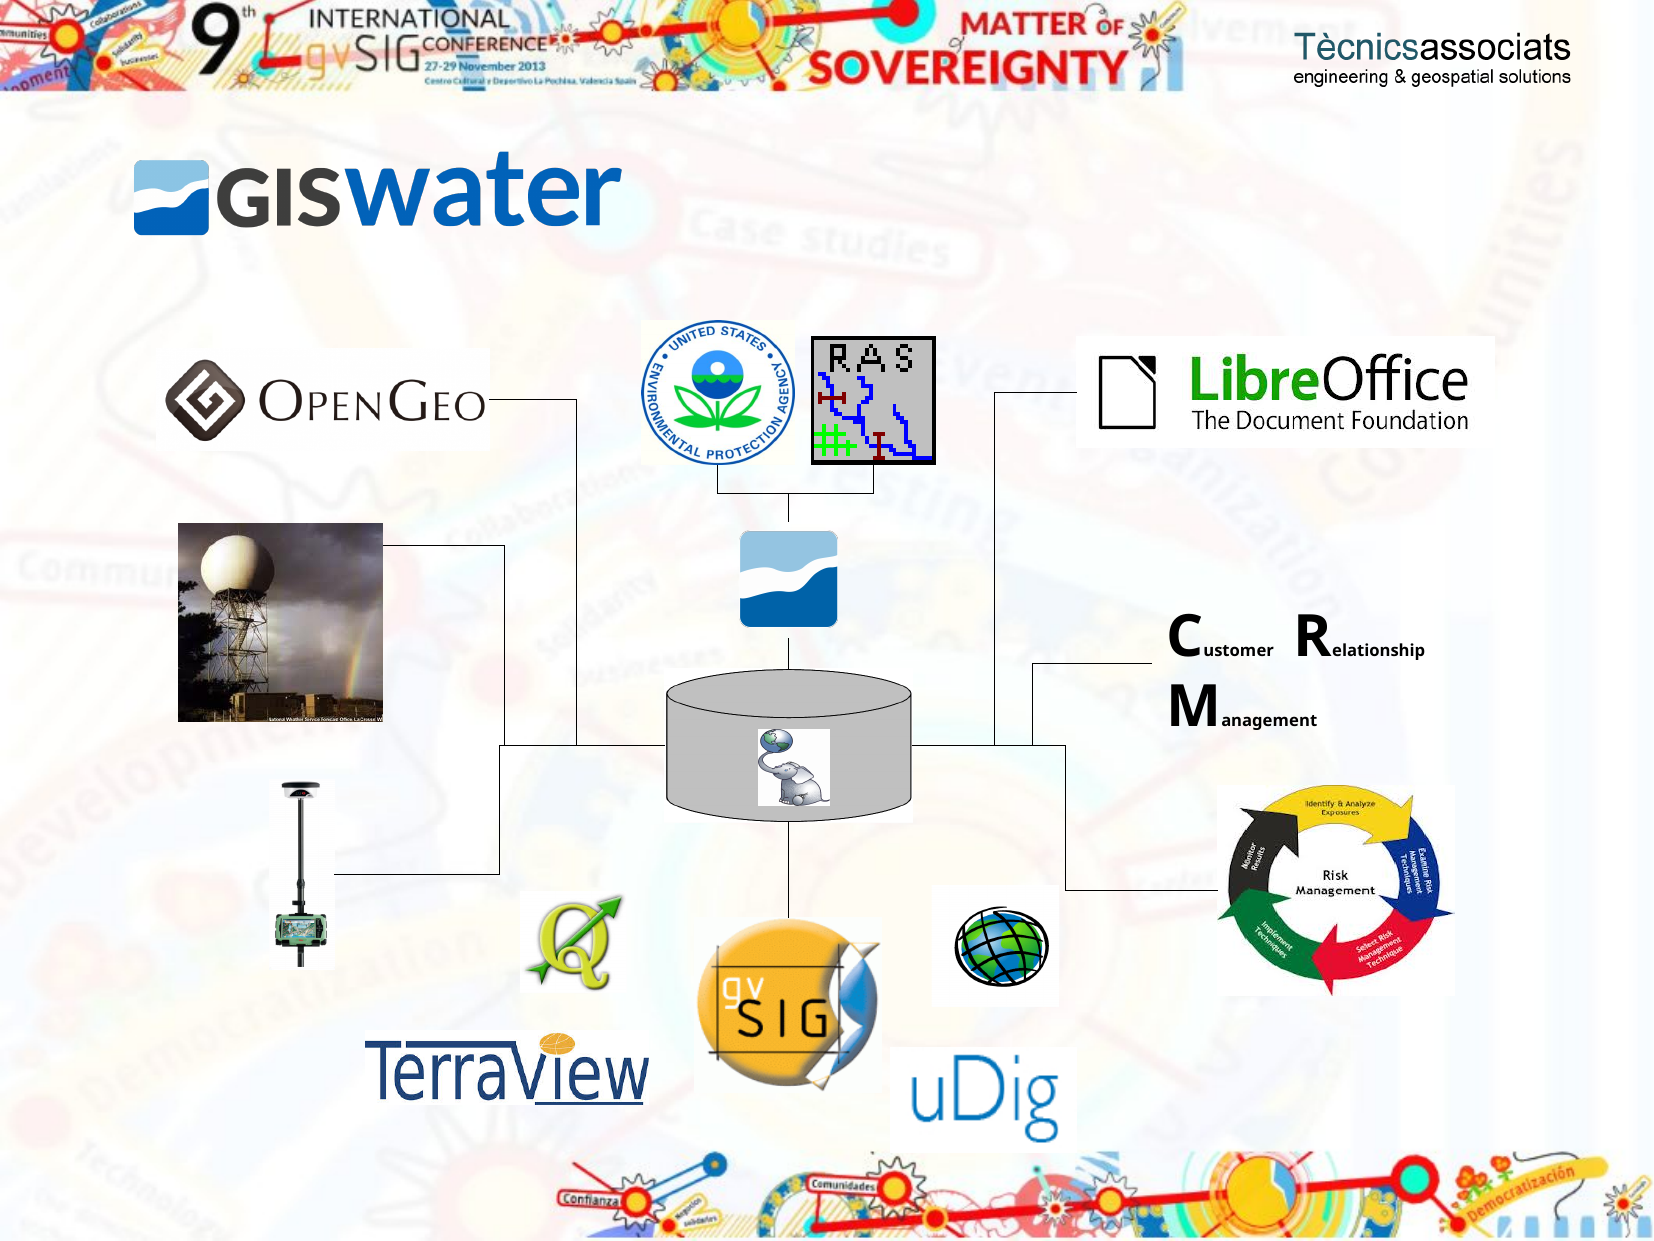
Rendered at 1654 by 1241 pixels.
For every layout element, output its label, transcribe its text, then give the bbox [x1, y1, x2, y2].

picture [0, 0, 1654, 1241]
text_box Customer Relationship Management [1151, 590, 1514, 736]
